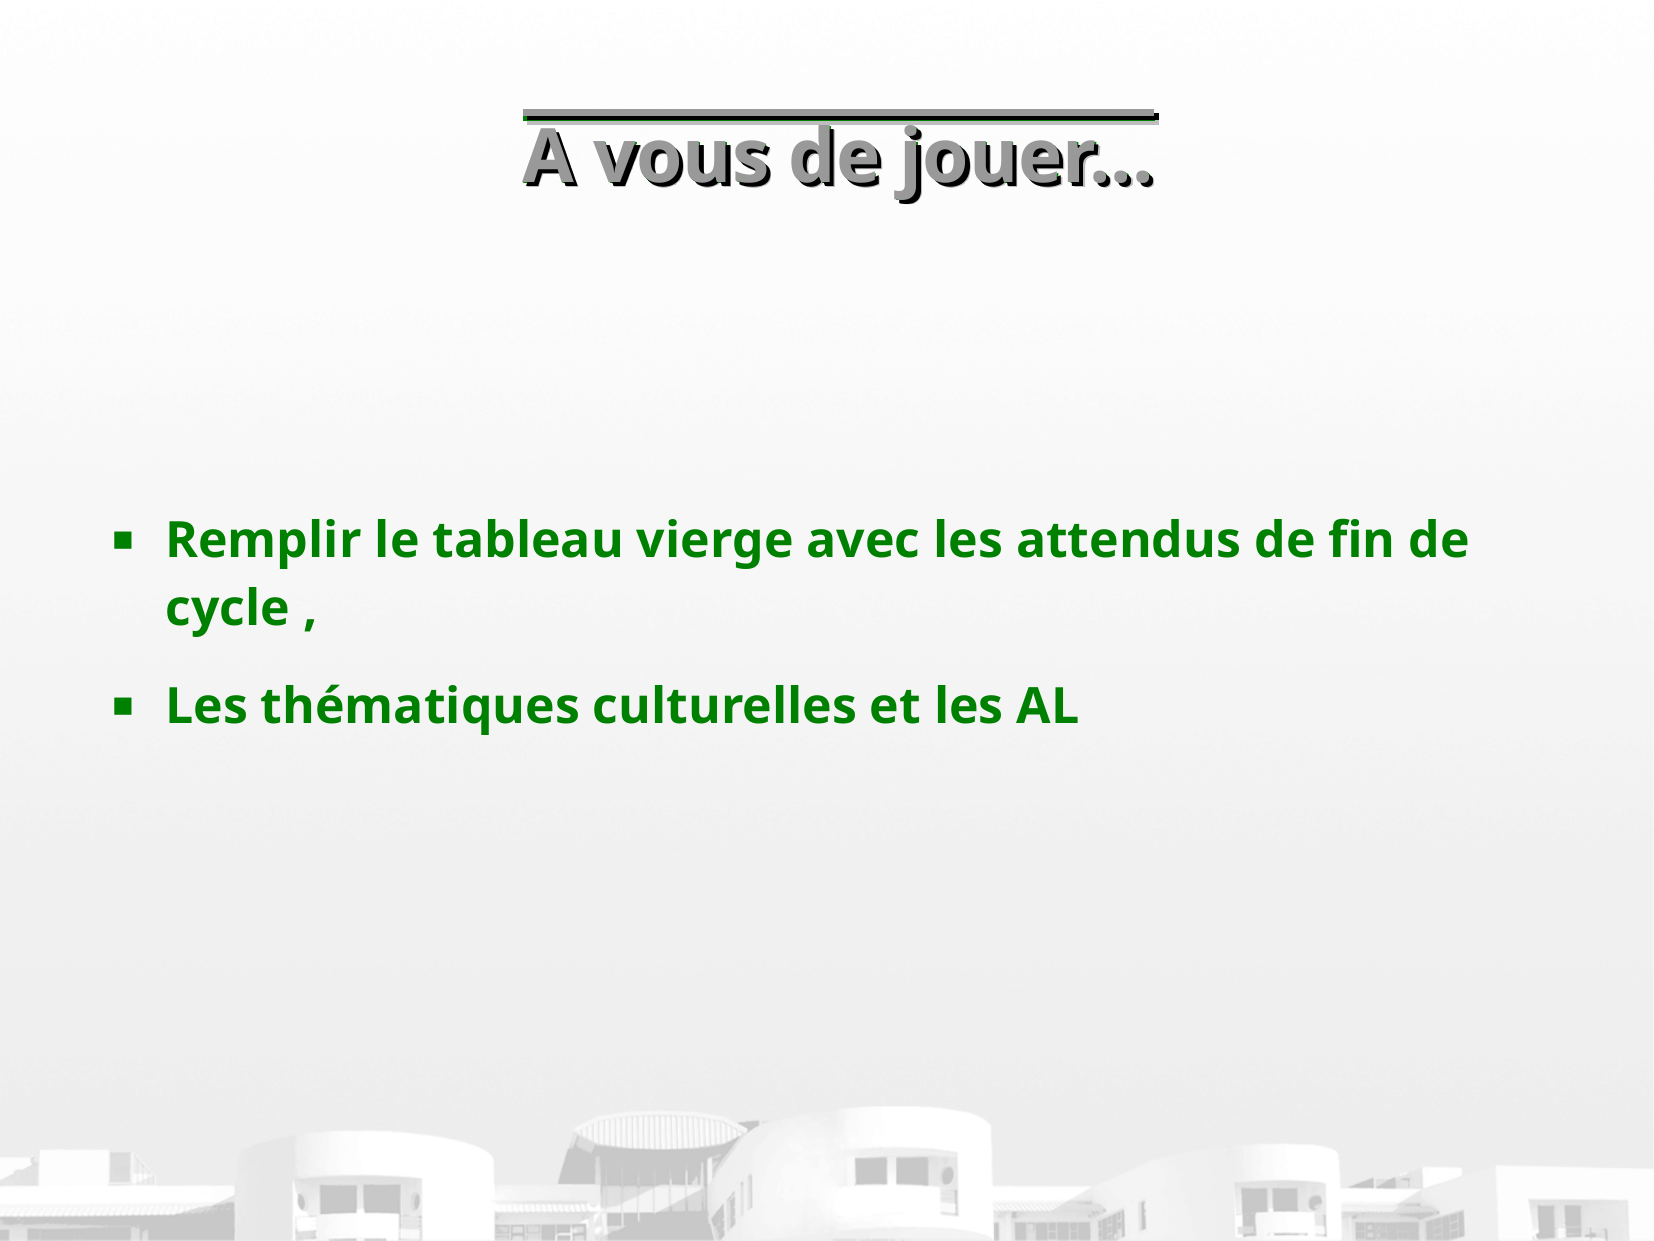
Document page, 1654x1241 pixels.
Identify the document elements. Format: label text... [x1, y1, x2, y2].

picture [0, 0, 1654, 1241]
list Remplir le tableau vierge avec les attendus de fin de cycle , Les thématiques culturelles et les AL [94, 308, 1583, 1028]
title A vous de jouer... [94, 47, 1583, 260]
